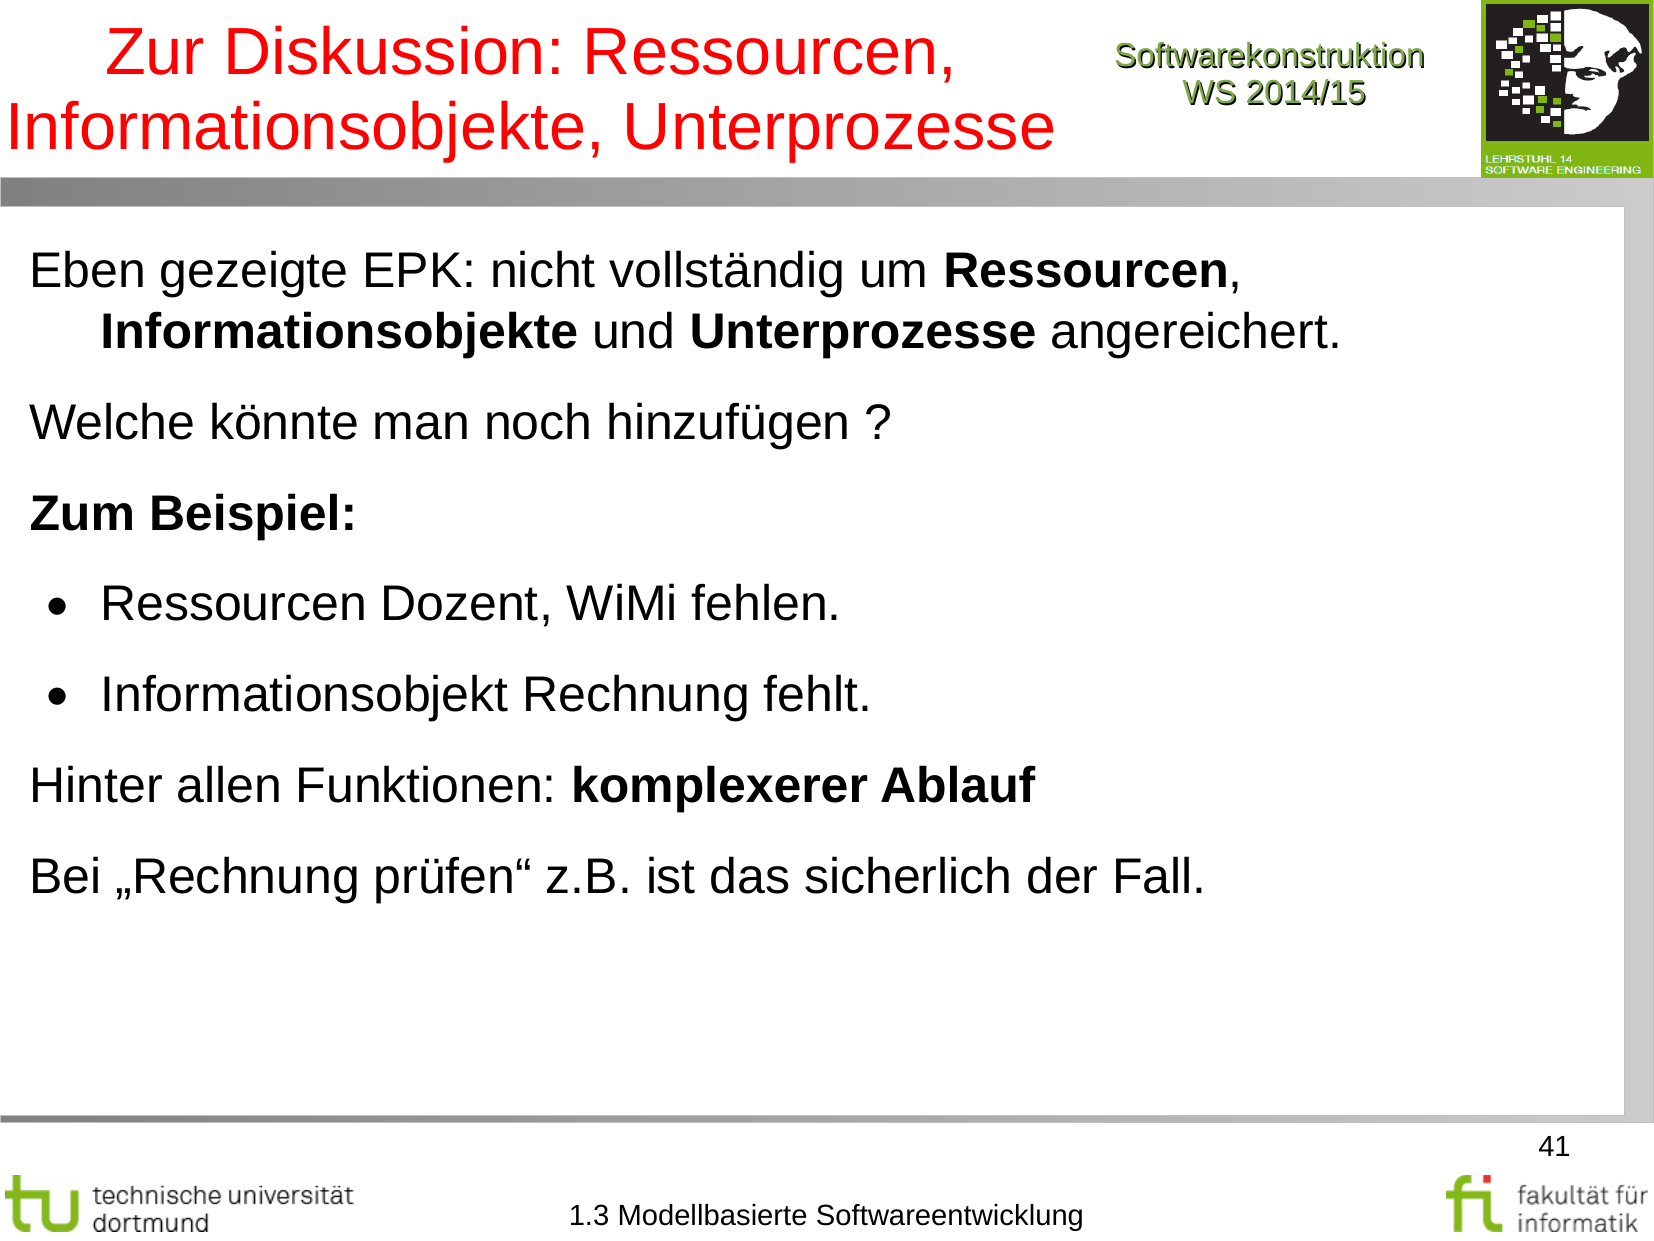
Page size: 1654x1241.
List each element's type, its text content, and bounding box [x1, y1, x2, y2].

picture [1481, 0, 1654, 178]
list Eben gezeigte EPK: nicht vollständig um Ressourcen, Informationsobjekte und Unterprozesse angereichert. Welche könnte man noch hinzufügen ? Zum Beispiel: Ressourcen Dozent, WiMi fehlen. Informationsobjekt Rechnung fehlt. Hinter allen Funktionen: komplexerer Ablauf Bei „Rechnung prüfen“ z.B. ist das sicherlich der Fall. [29, 236, 1625, 1040]
picture [1446, 1175, 1648, 1232]
picture [5, 1175, 354, 1232]
title Zur Diskussion: Ressourcen, Informationsobjekte, Unterprozesse [0, 0, 1063, 178]
